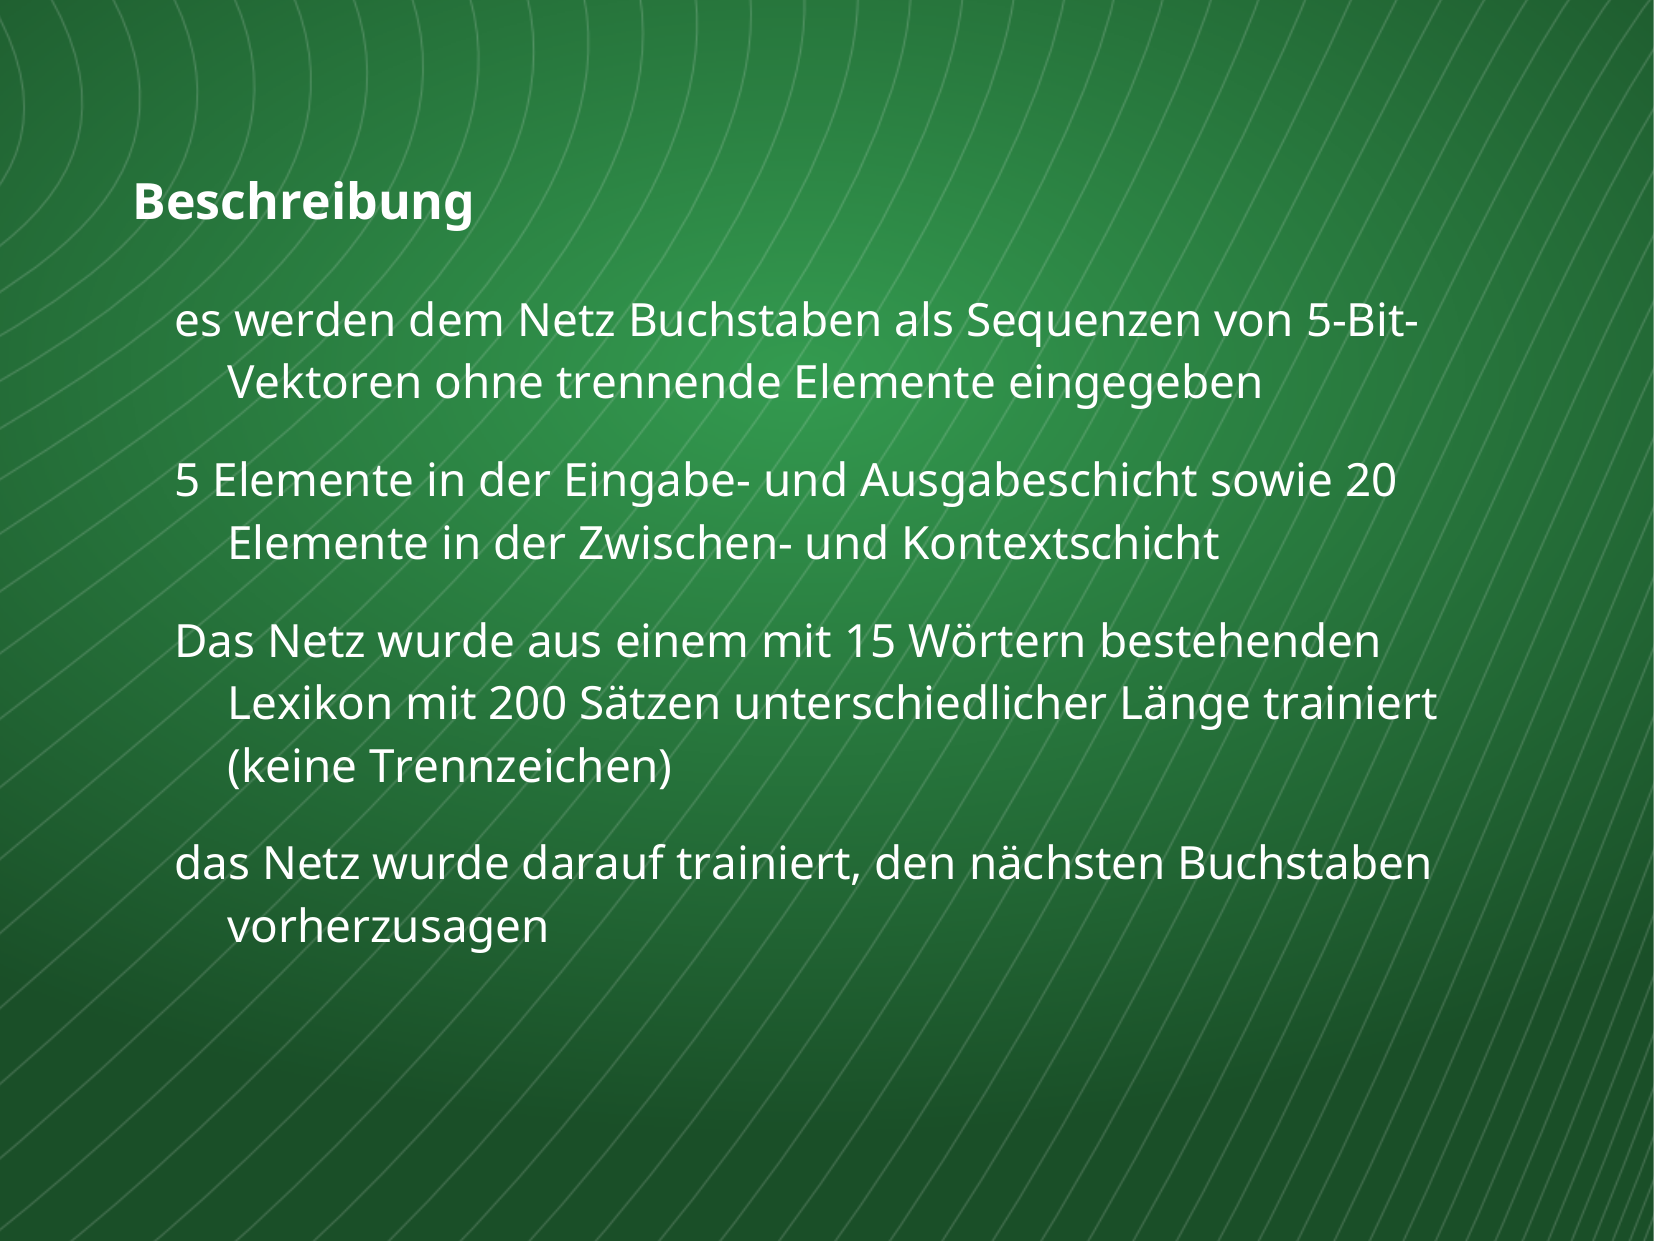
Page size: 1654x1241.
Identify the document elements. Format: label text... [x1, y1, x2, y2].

text_box es werden dem Netz Buchstaben als Sequenzen von 5-Bit-Vektoren ohne trennende Elemente eingegeben 5 Elemente in der Eingabe- und Ausgabeschicht sowie 20 Elemente in der Zwischen- und Kontextschicht Das Netz wurde aus einem mit 15 Wörtern bestehenden Lexikon mit 200 Sätzen unterschiedlicher Länge trainiert (keine Trennzeichen) das Netz wurde darauf trainiert, den nächsten Buchstaben vorherzusagen [159, 279, 1533, 914]
text_box Beschreibung [118, 158, 461, 237]
picture [0, 0, 1654, 1241]
